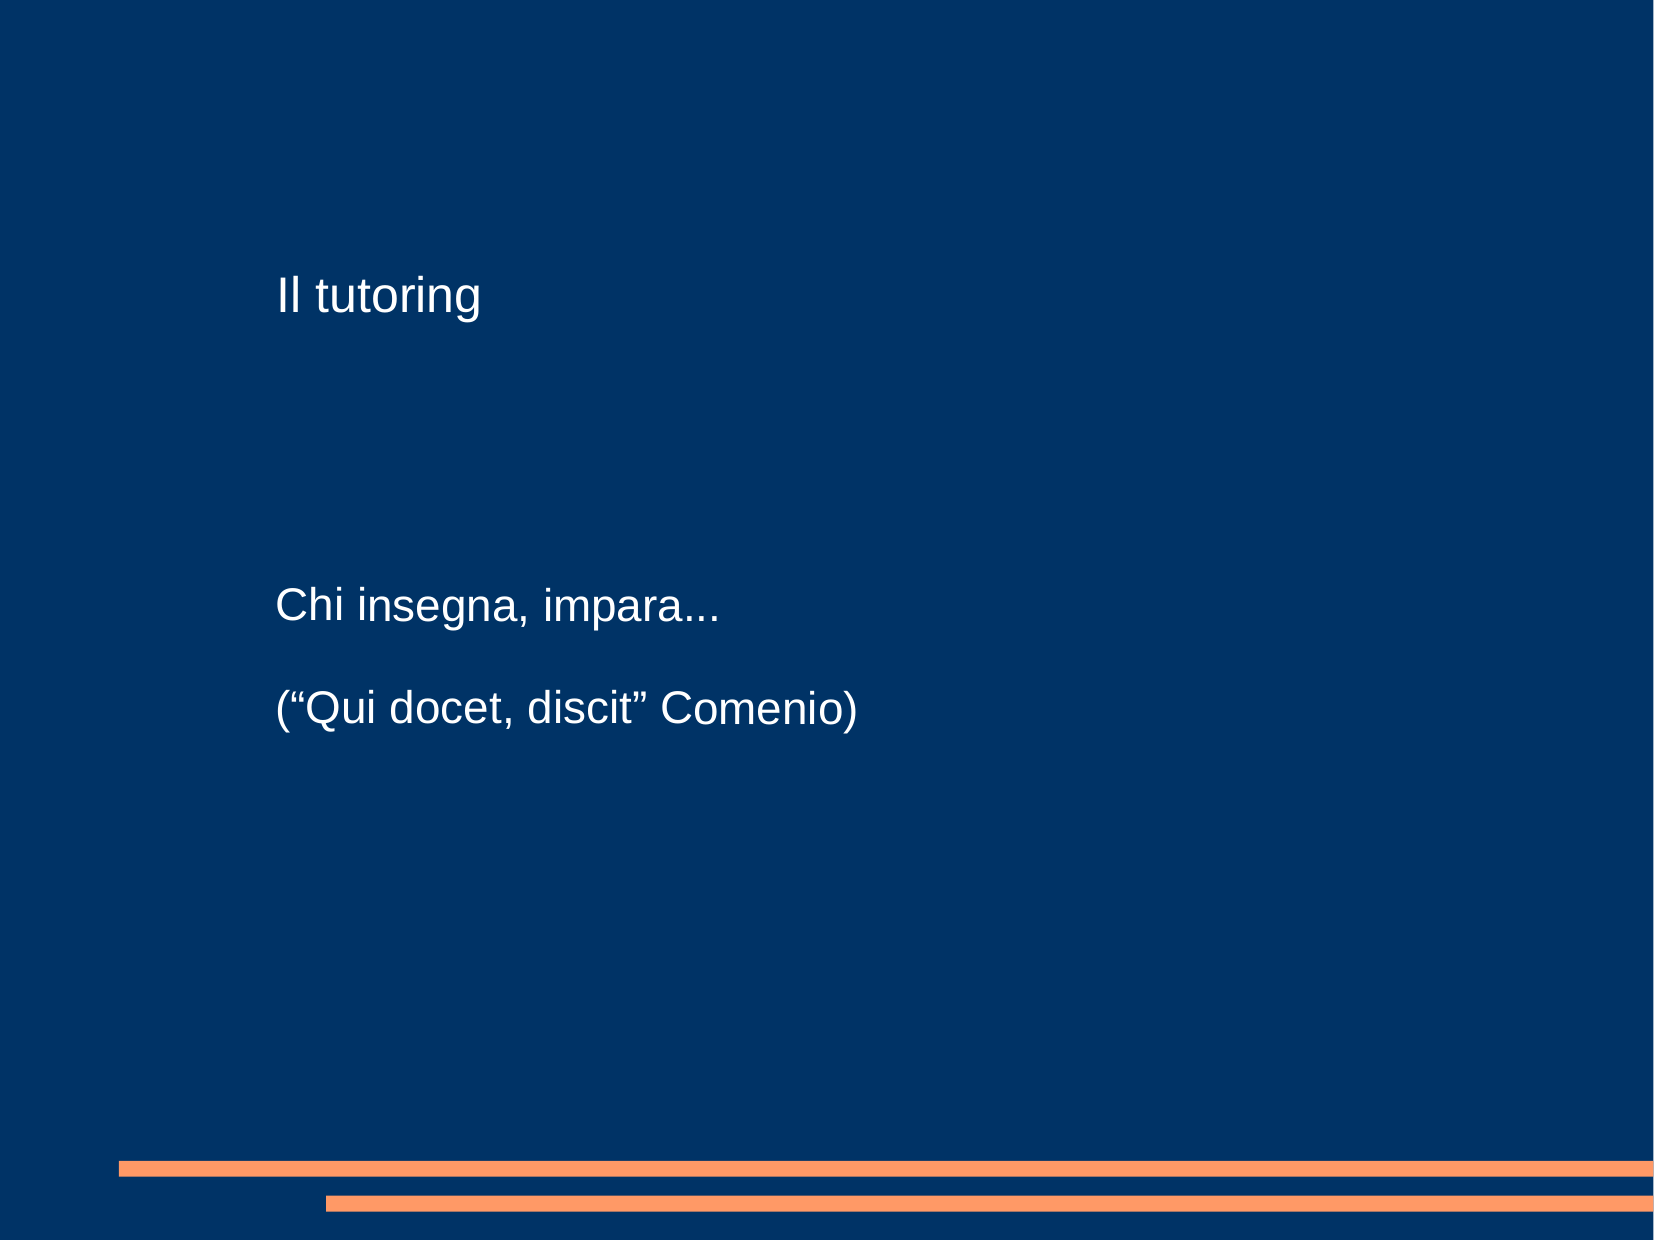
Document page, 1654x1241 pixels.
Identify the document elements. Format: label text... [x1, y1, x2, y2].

text_box Il tutoring Chi insegna, impara... (“Qui docet, discit” Comenio) [259, 259, 887, 1032]
